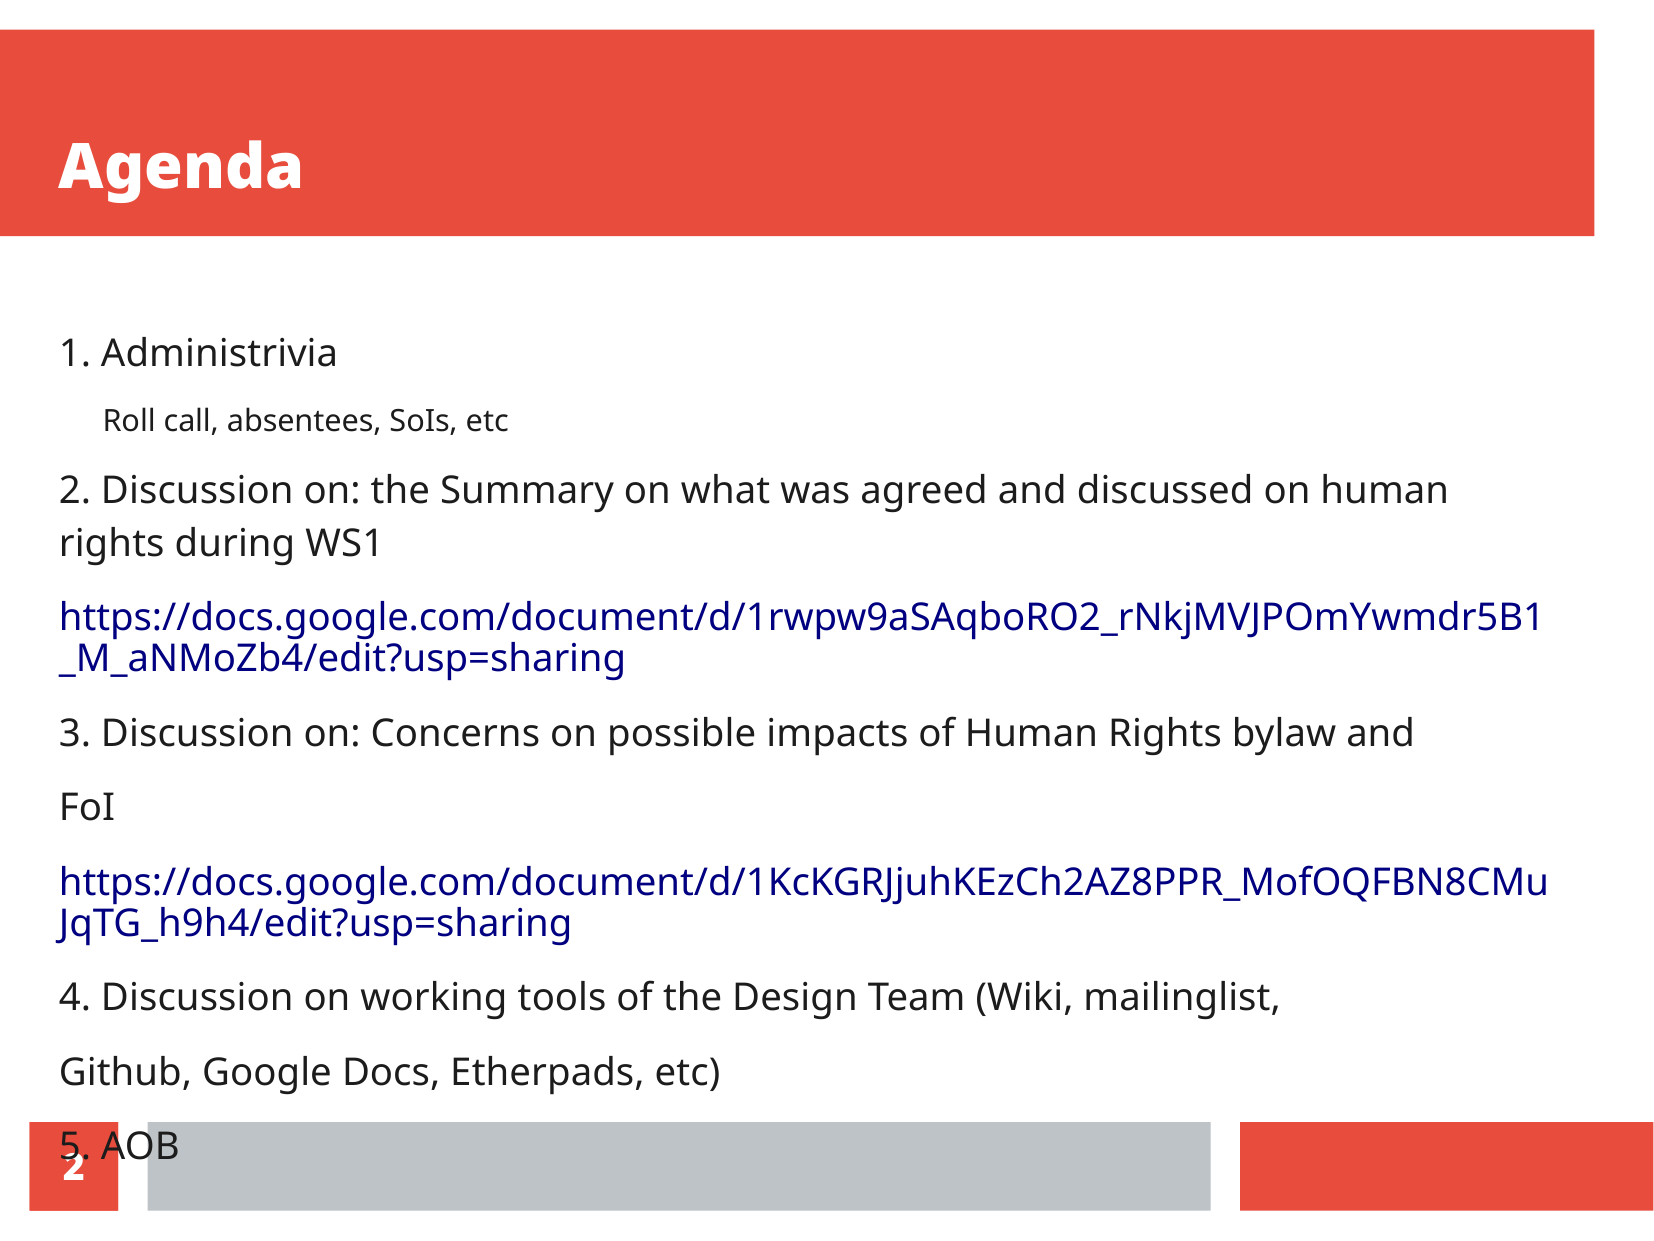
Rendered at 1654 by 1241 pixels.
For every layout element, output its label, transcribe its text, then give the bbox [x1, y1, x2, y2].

list 1. Administrivia Roll call, absentees, SoIs, etc 2. Discussion on: the Summary on what was agreed and discussed on human rights during WS1 https://docs.google.com/document/d/1rwpw9aSAqboRO2_rNkjMVJPOmYwmdr5B1_M_aNMoZb4/edit?usp=sharing 3. Discussion on: Concerns on possible impacts of Human Rights bylaw and FoI https://docs.google.com/document/d/1KcKGRJjuhKEzCh2AZ8PPR_MofOQFBN8CMuJqTG_h9h4/edit?usp=sharing 4. Discussion on working tools of the Design Team (Wiki, mailinglist, Github, Google Docs, Etherpads, etc) 5. AOB [59, 324, 1565, 1093]
title Agenda [59, 59, 1595, 207]
